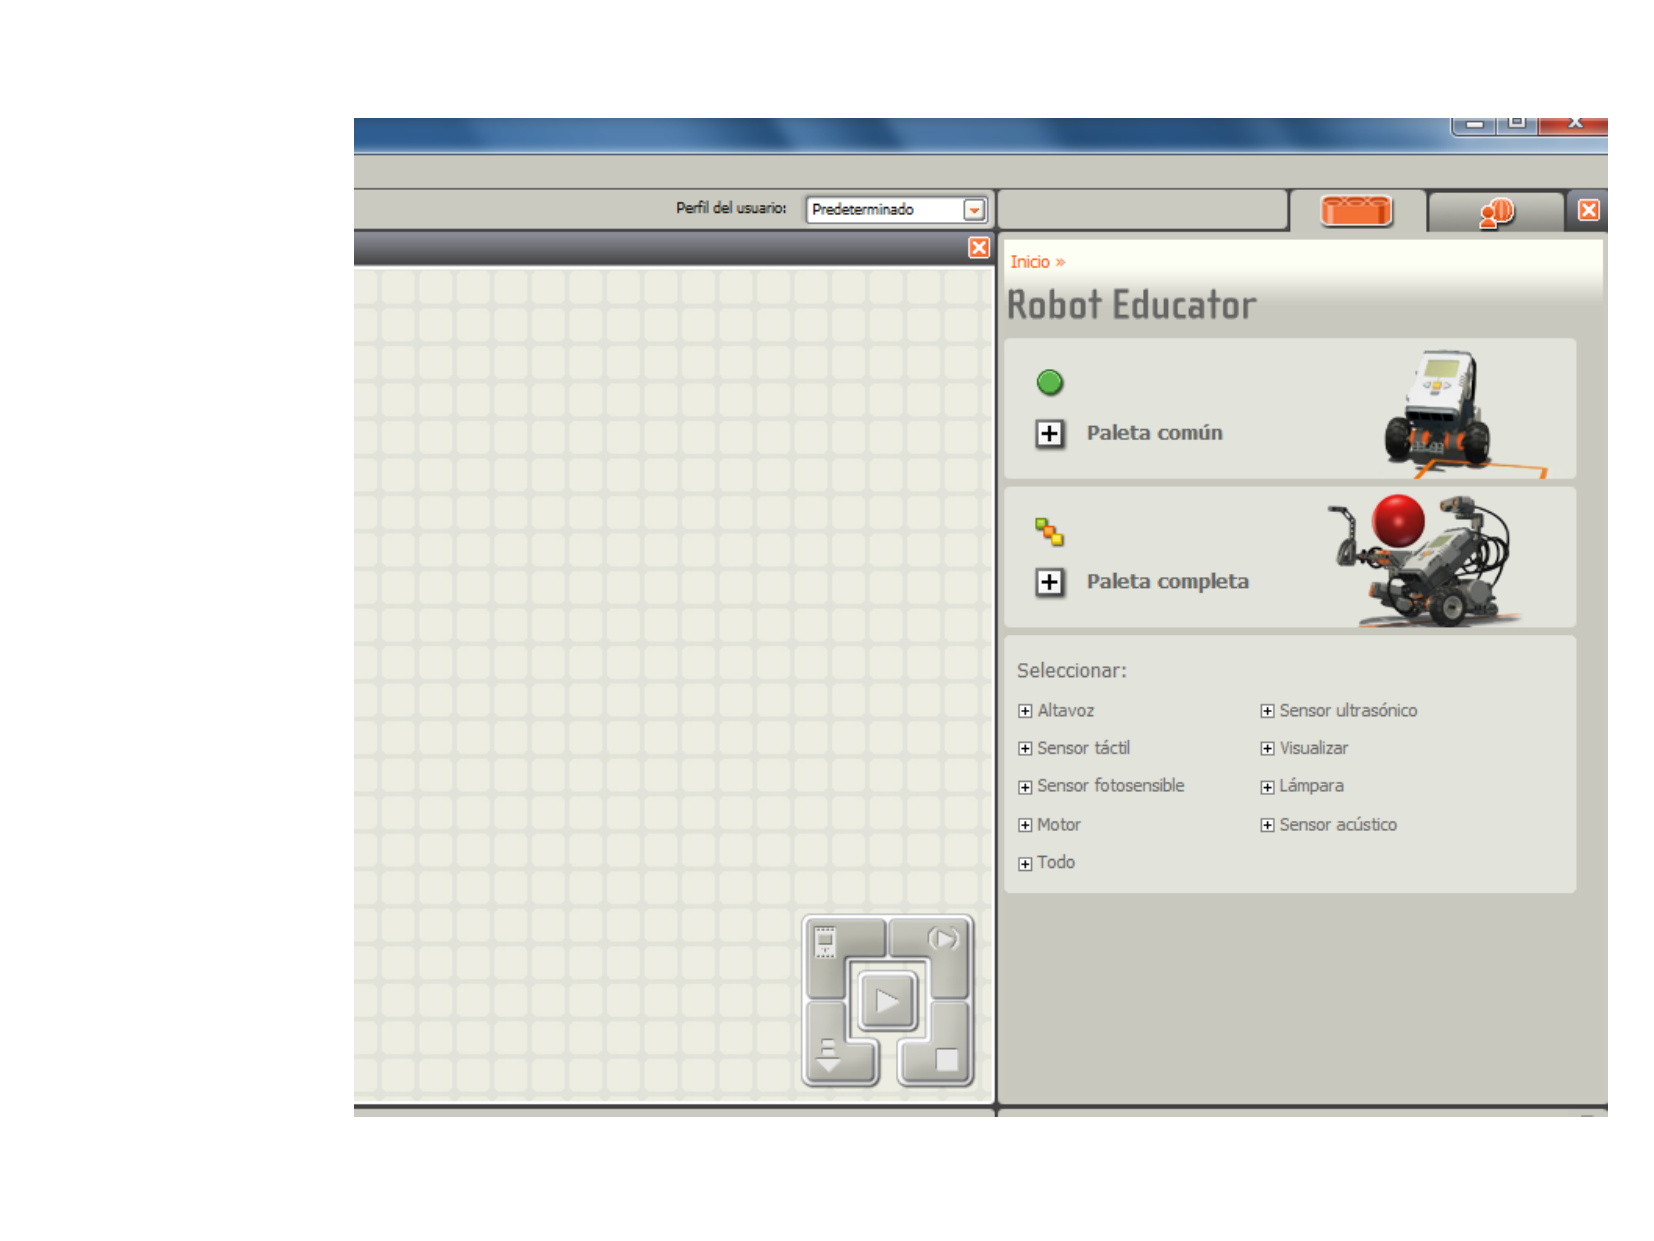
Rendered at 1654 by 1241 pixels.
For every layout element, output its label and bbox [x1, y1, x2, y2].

picture [354, 118, 1608, 1117]
